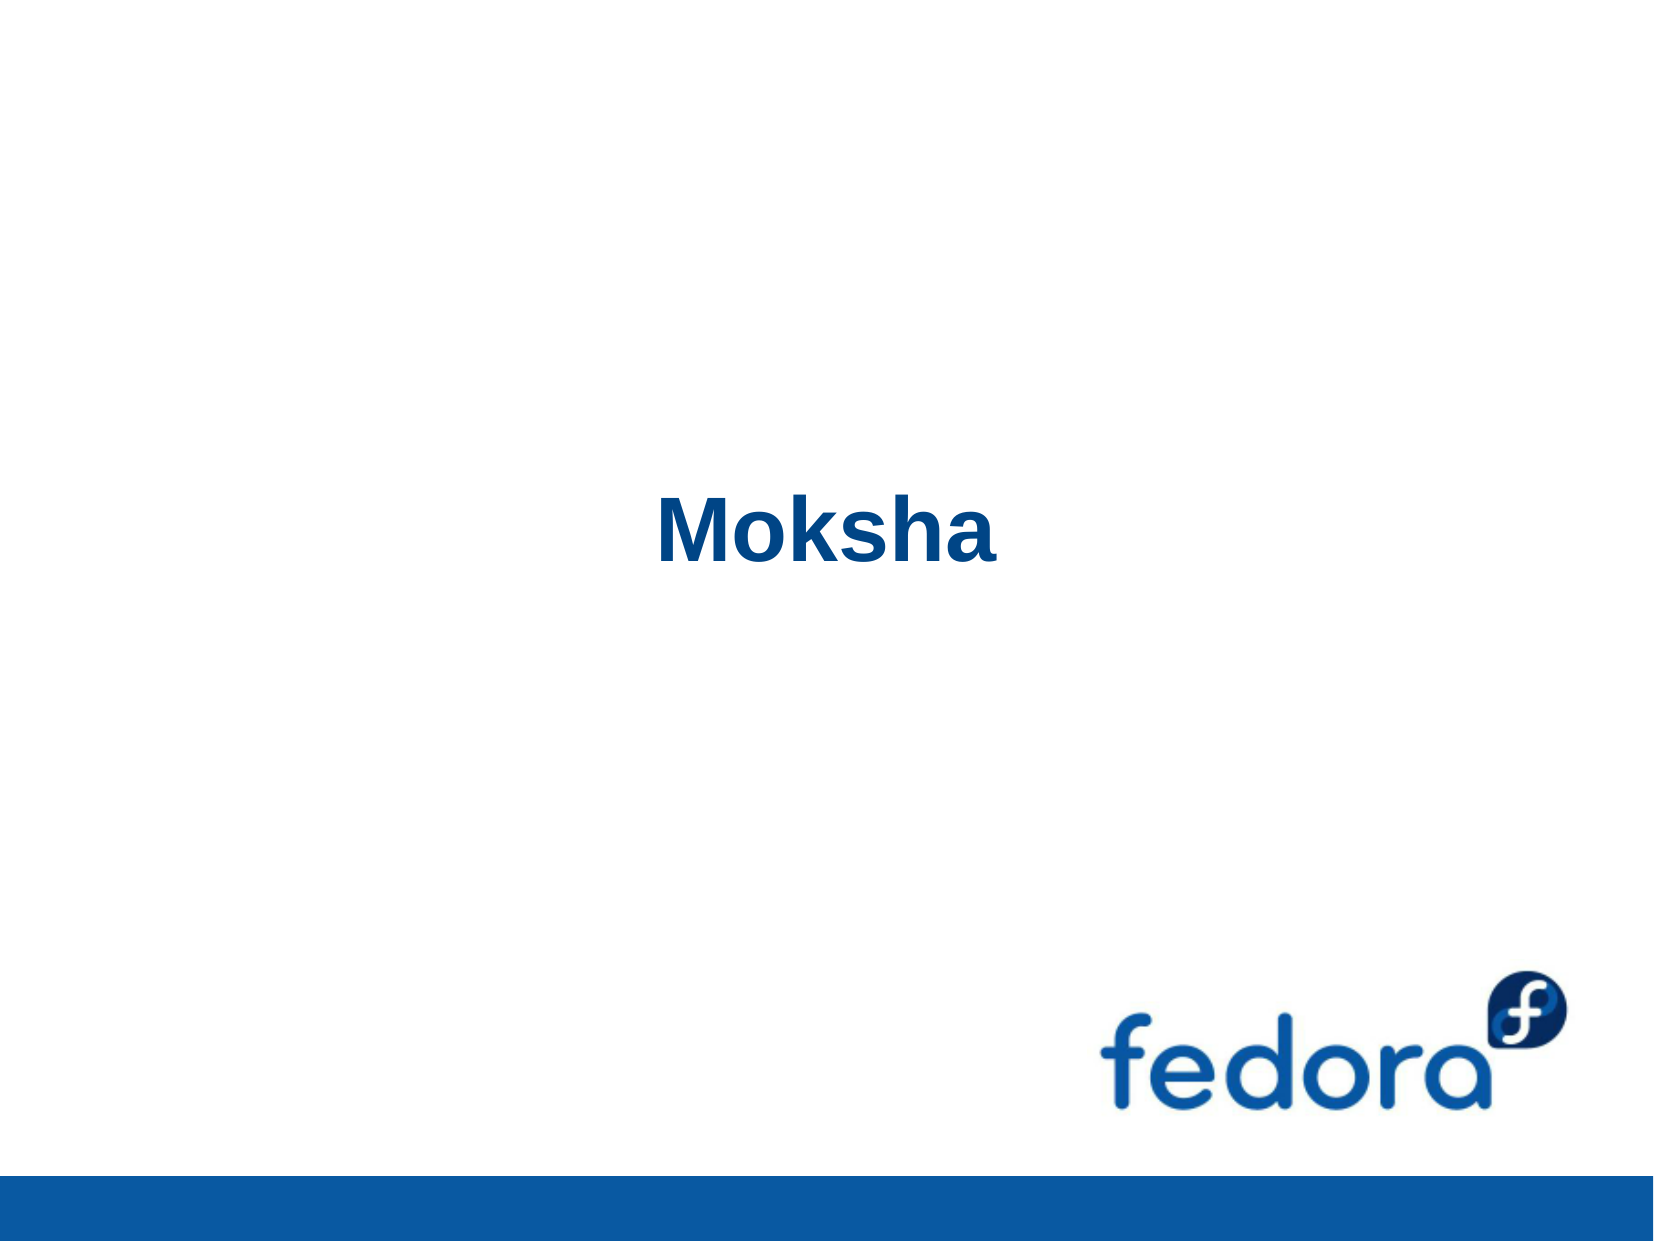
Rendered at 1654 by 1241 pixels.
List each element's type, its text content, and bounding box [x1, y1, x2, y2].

picture [0, 1176, 1654, 1241]
picture [1087, 959, 1576, 1125]
subtitle Moksha [82, 56, 1571, 1102]
